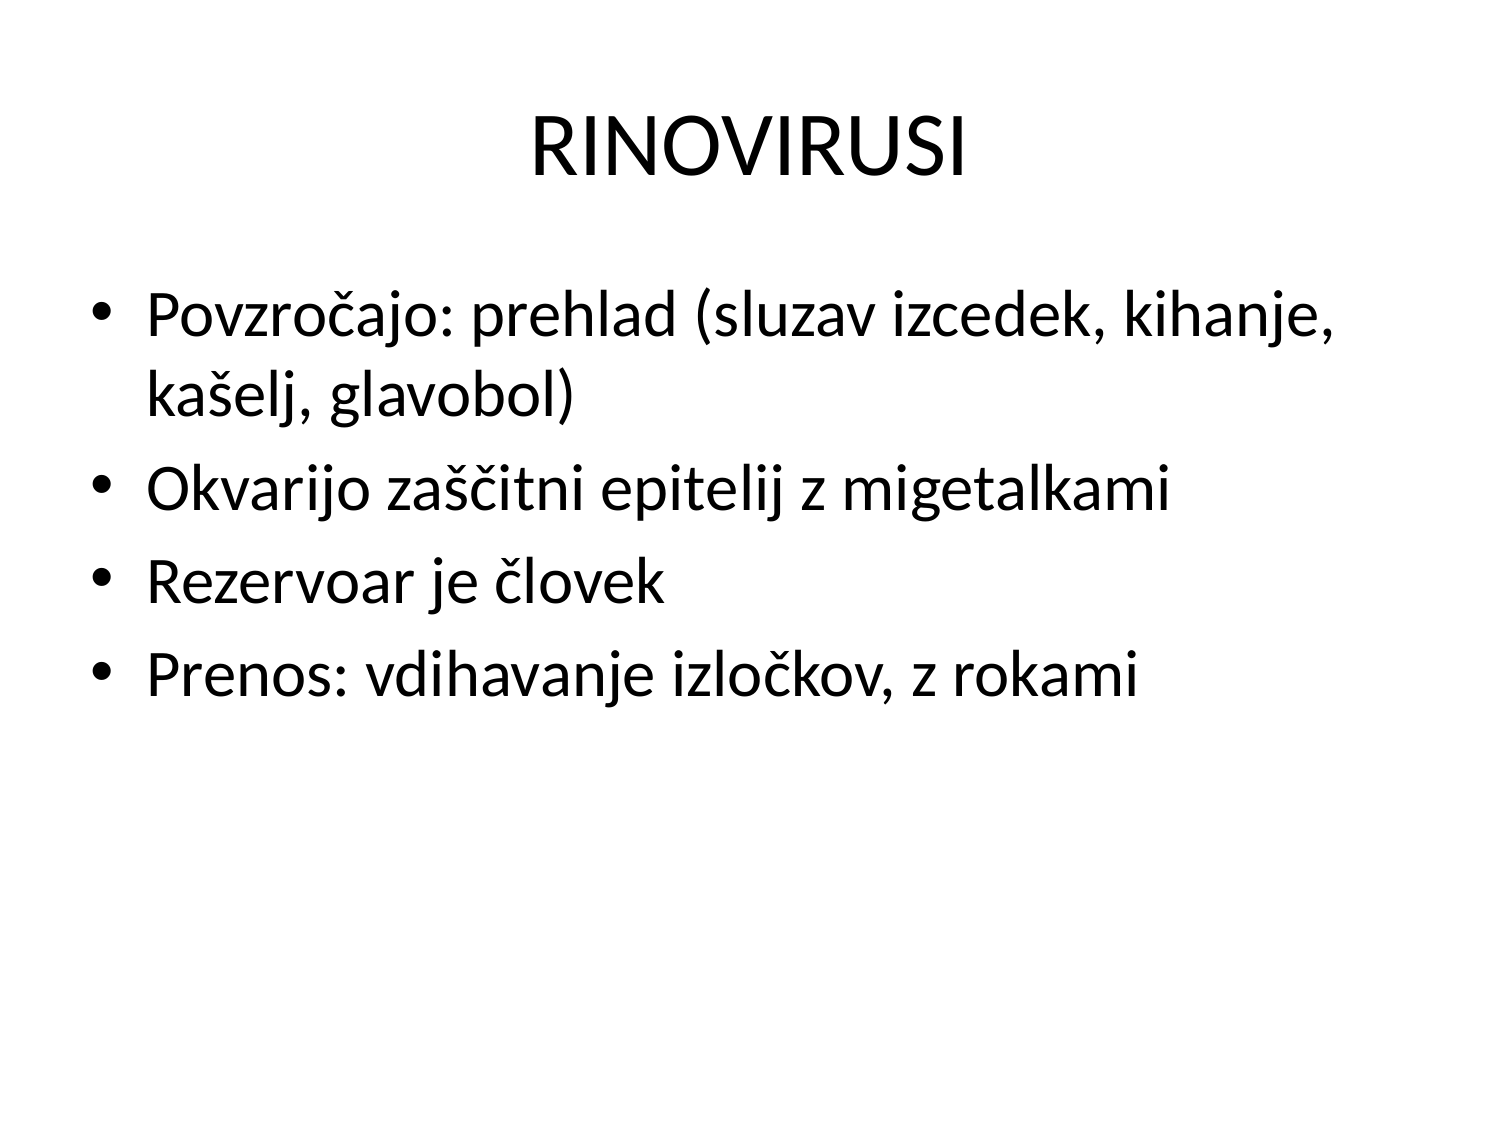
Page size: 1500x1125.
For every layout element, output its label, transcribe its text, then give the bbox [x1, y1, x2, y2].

list Povzročajo: prehlad (sluzav izcedek, kihanje, kašelj, glavobol) Okvarijo zaščitni epitelij z migetalkami Rezervoar je človek Prenos: vdihavanje izločkov, z rokami [75, 262, 1425, 1005]
title RINOVIRUSI [75, 45, 1425, 233]
